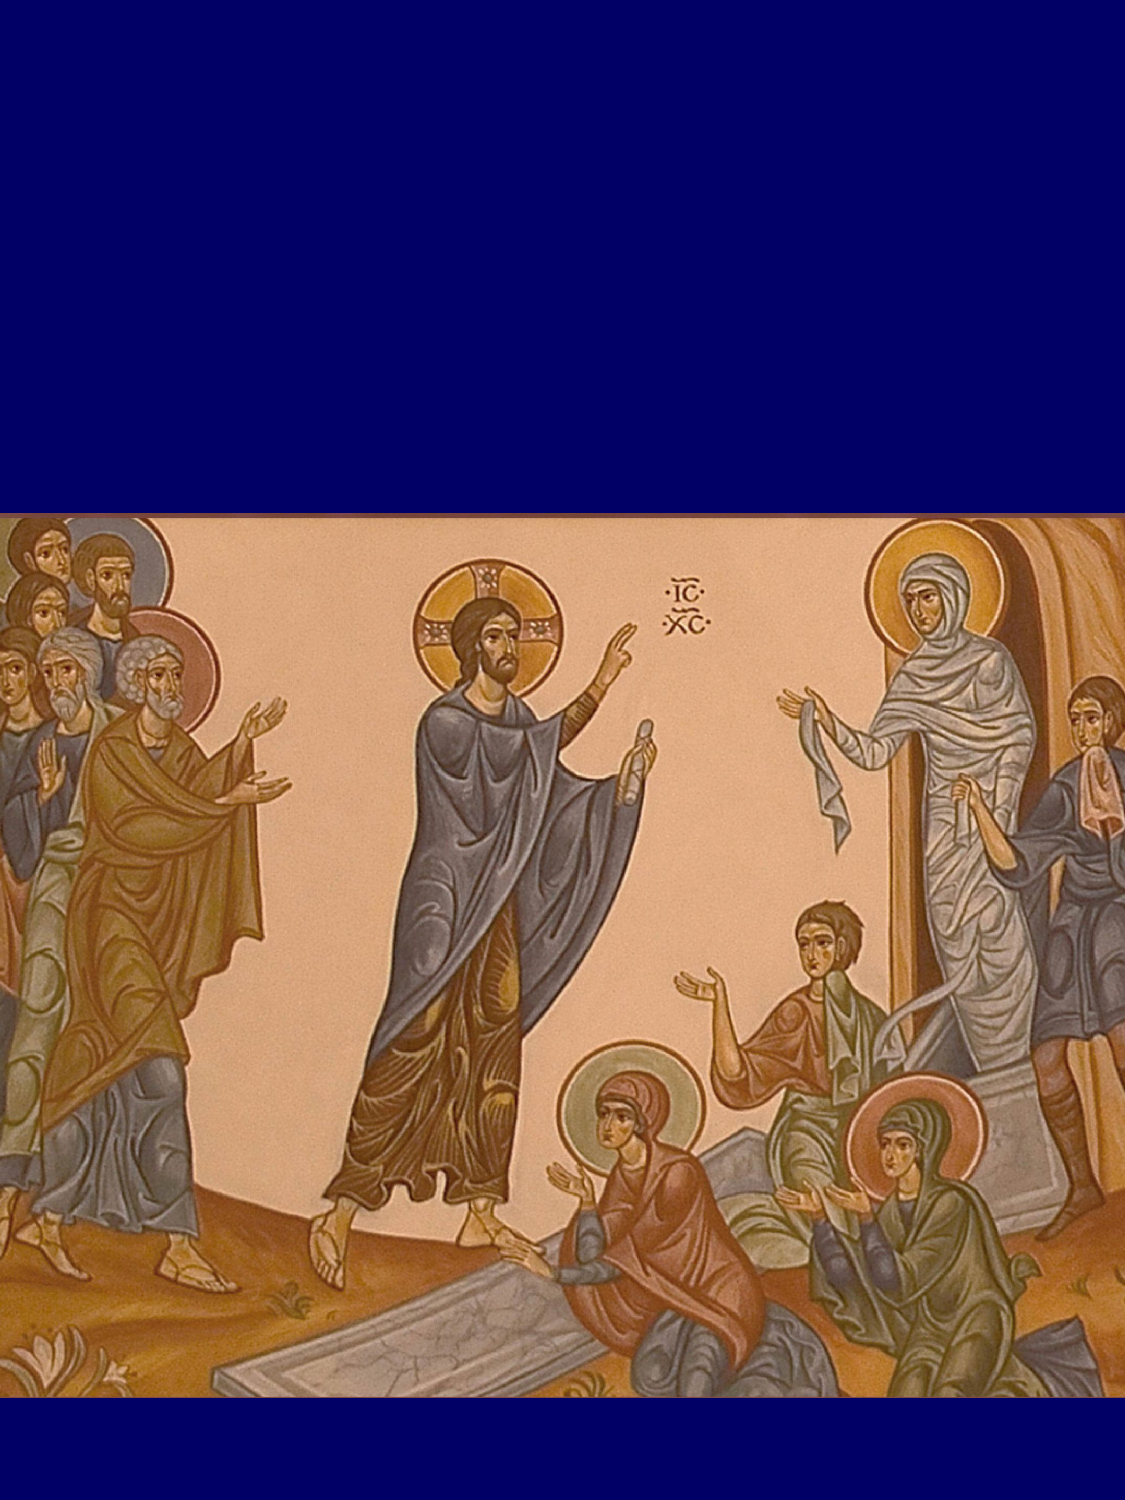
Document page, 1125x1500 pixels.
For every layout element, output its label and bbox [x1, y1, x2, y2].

picture [0, 513, 1125, 1398]
